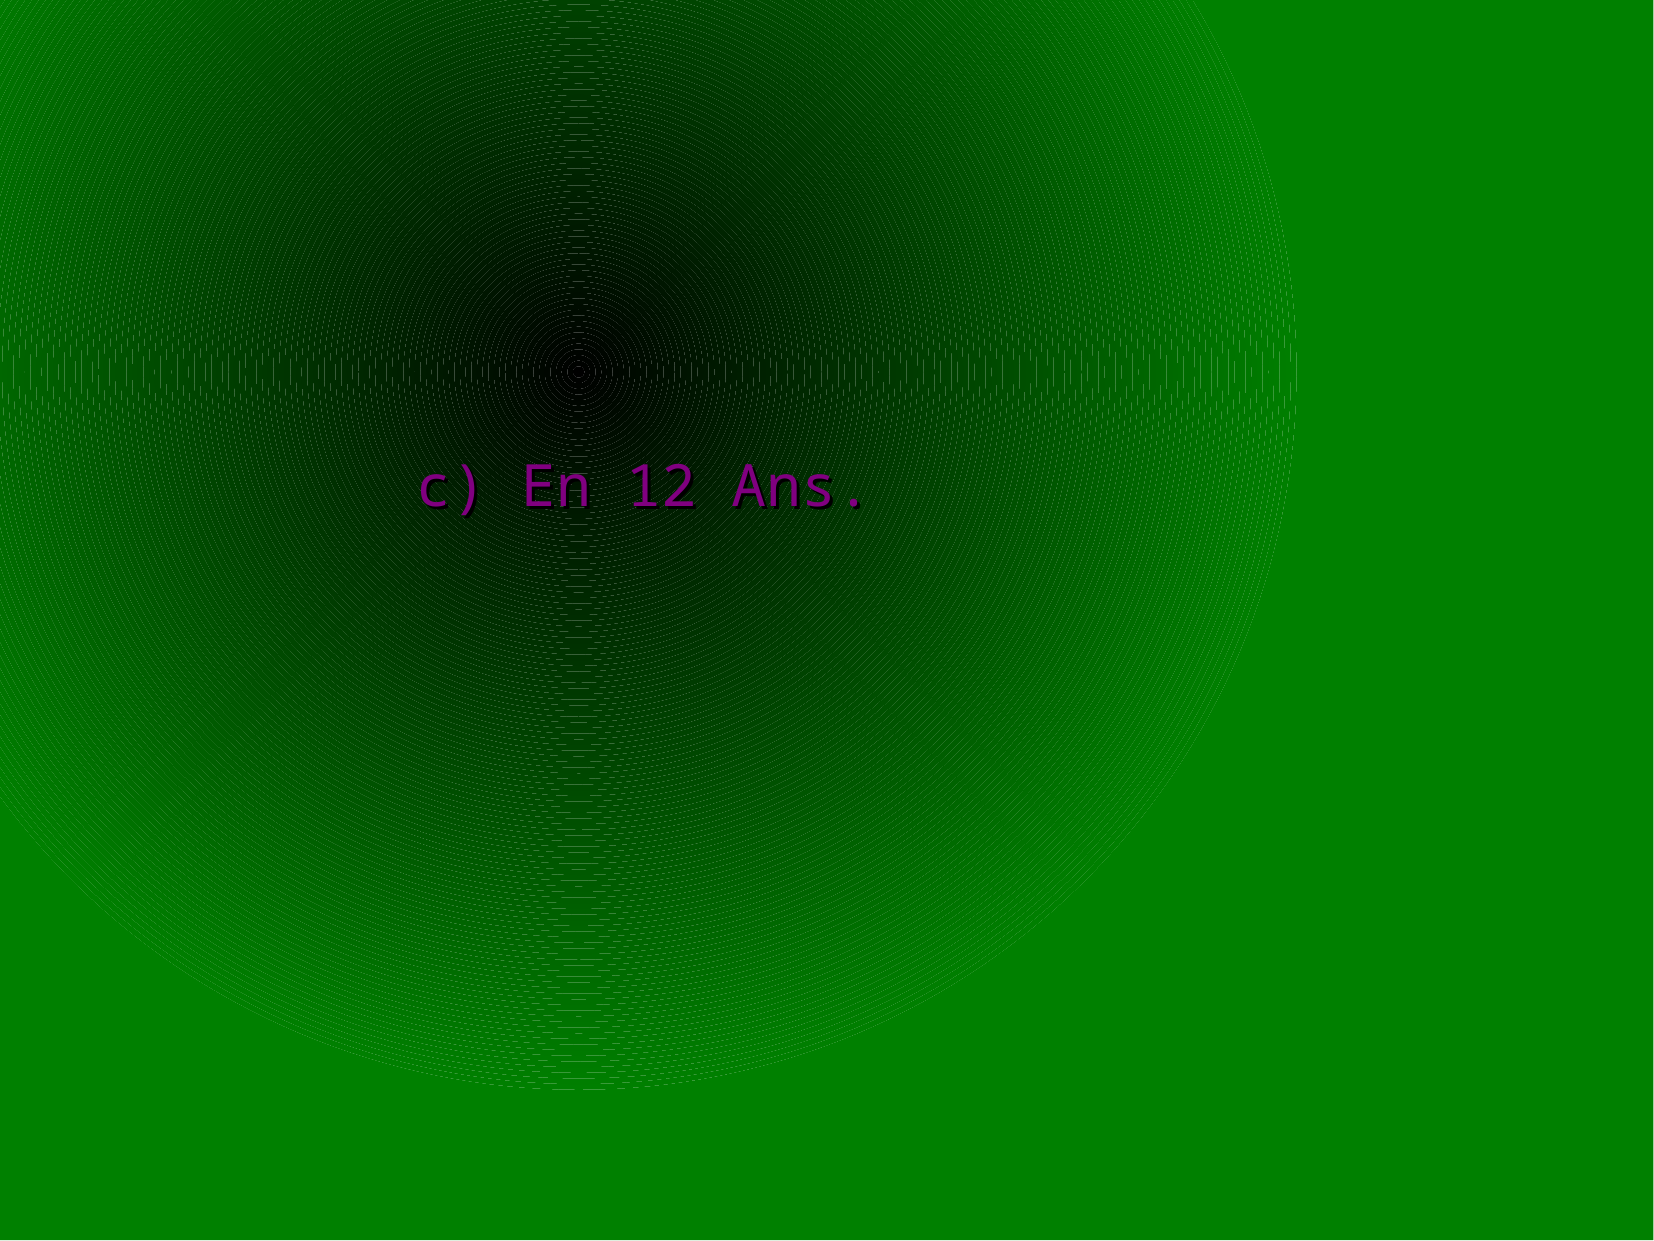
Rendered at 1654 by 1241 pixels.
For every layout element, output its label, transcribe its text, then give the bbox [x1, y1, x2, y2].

text_box c) En 12 Ans. [401, 437, 1205, 520]
